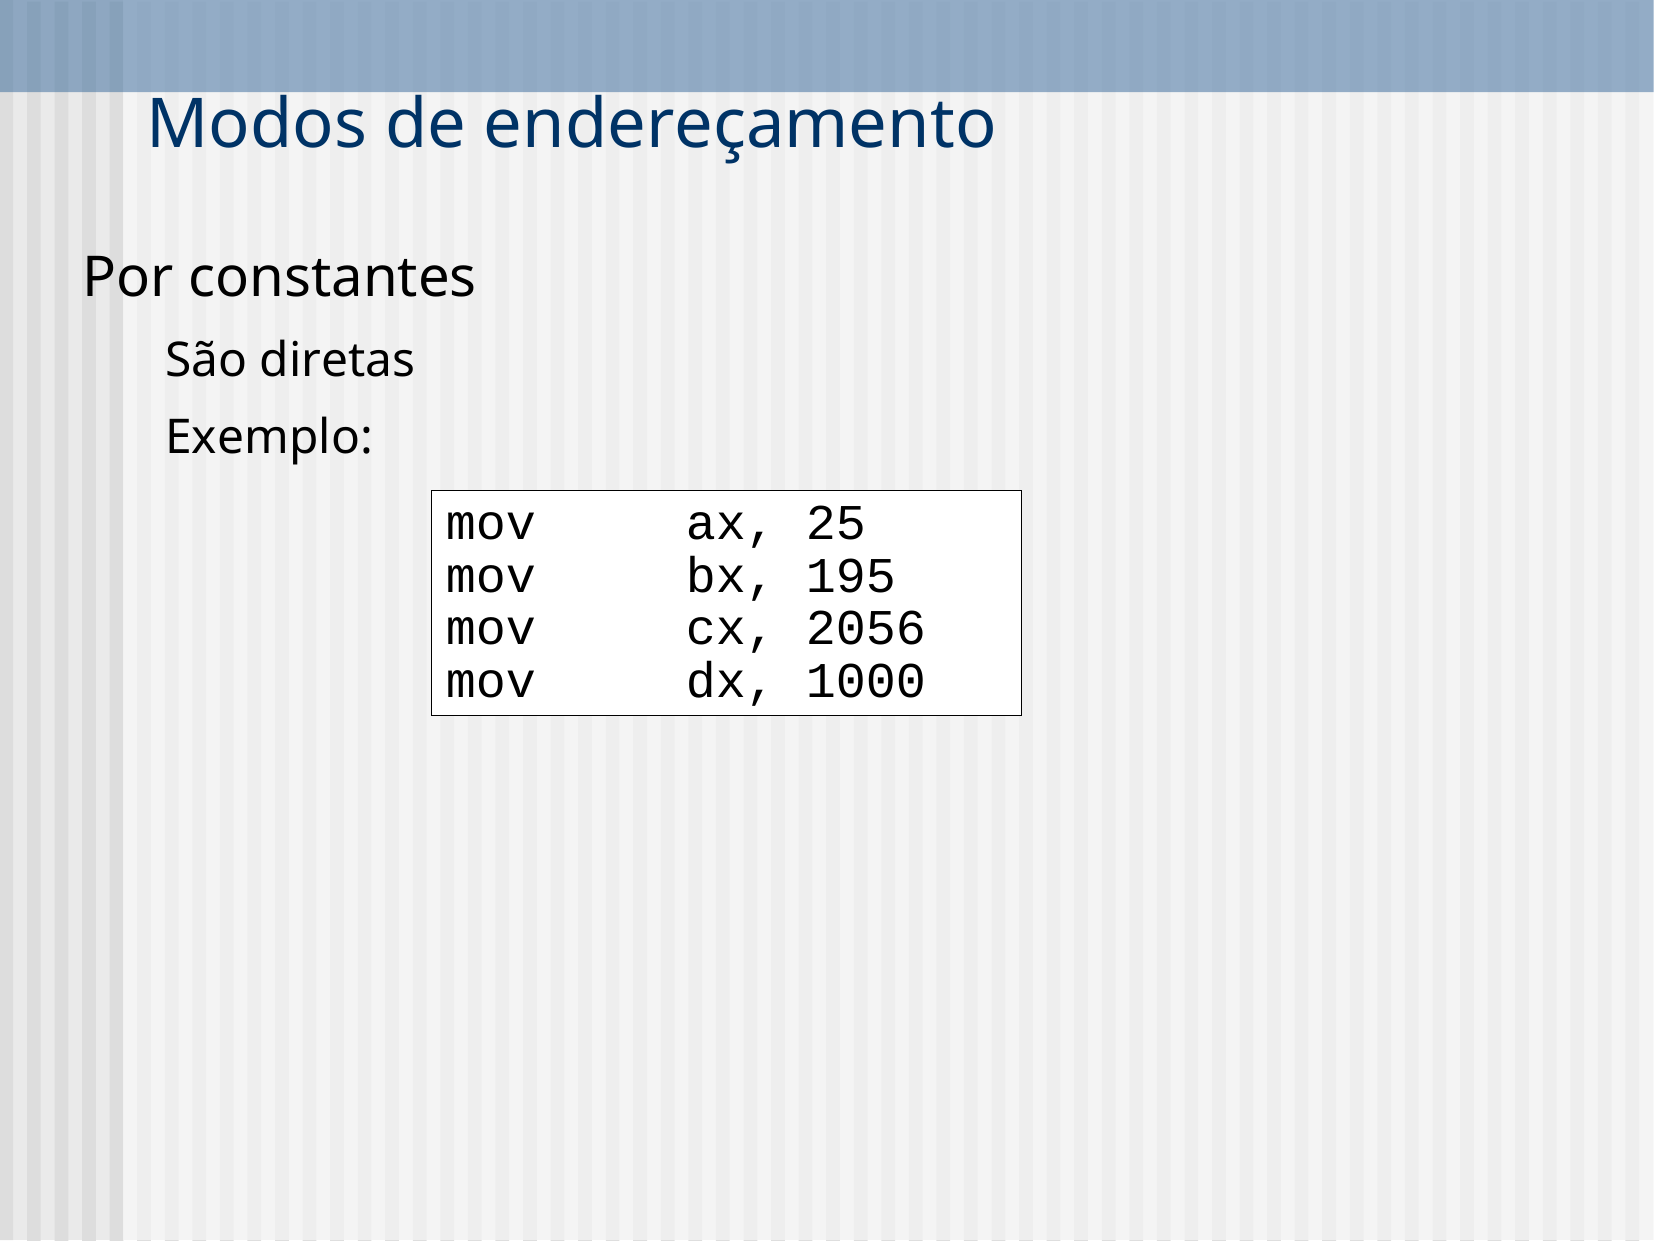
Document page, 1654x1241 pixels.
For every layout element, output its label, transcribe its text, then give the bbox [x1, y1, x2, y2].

list Por constantes São diretas Exemplo: [82, 236, 1571, 1094]
text_box mov ax, 25 mov bx, 195 mov cx, 2056 mov dx, 1000 [431, 490, 1022, 709]
title Modos de endereçamento [146, 36, 1536, 204]
